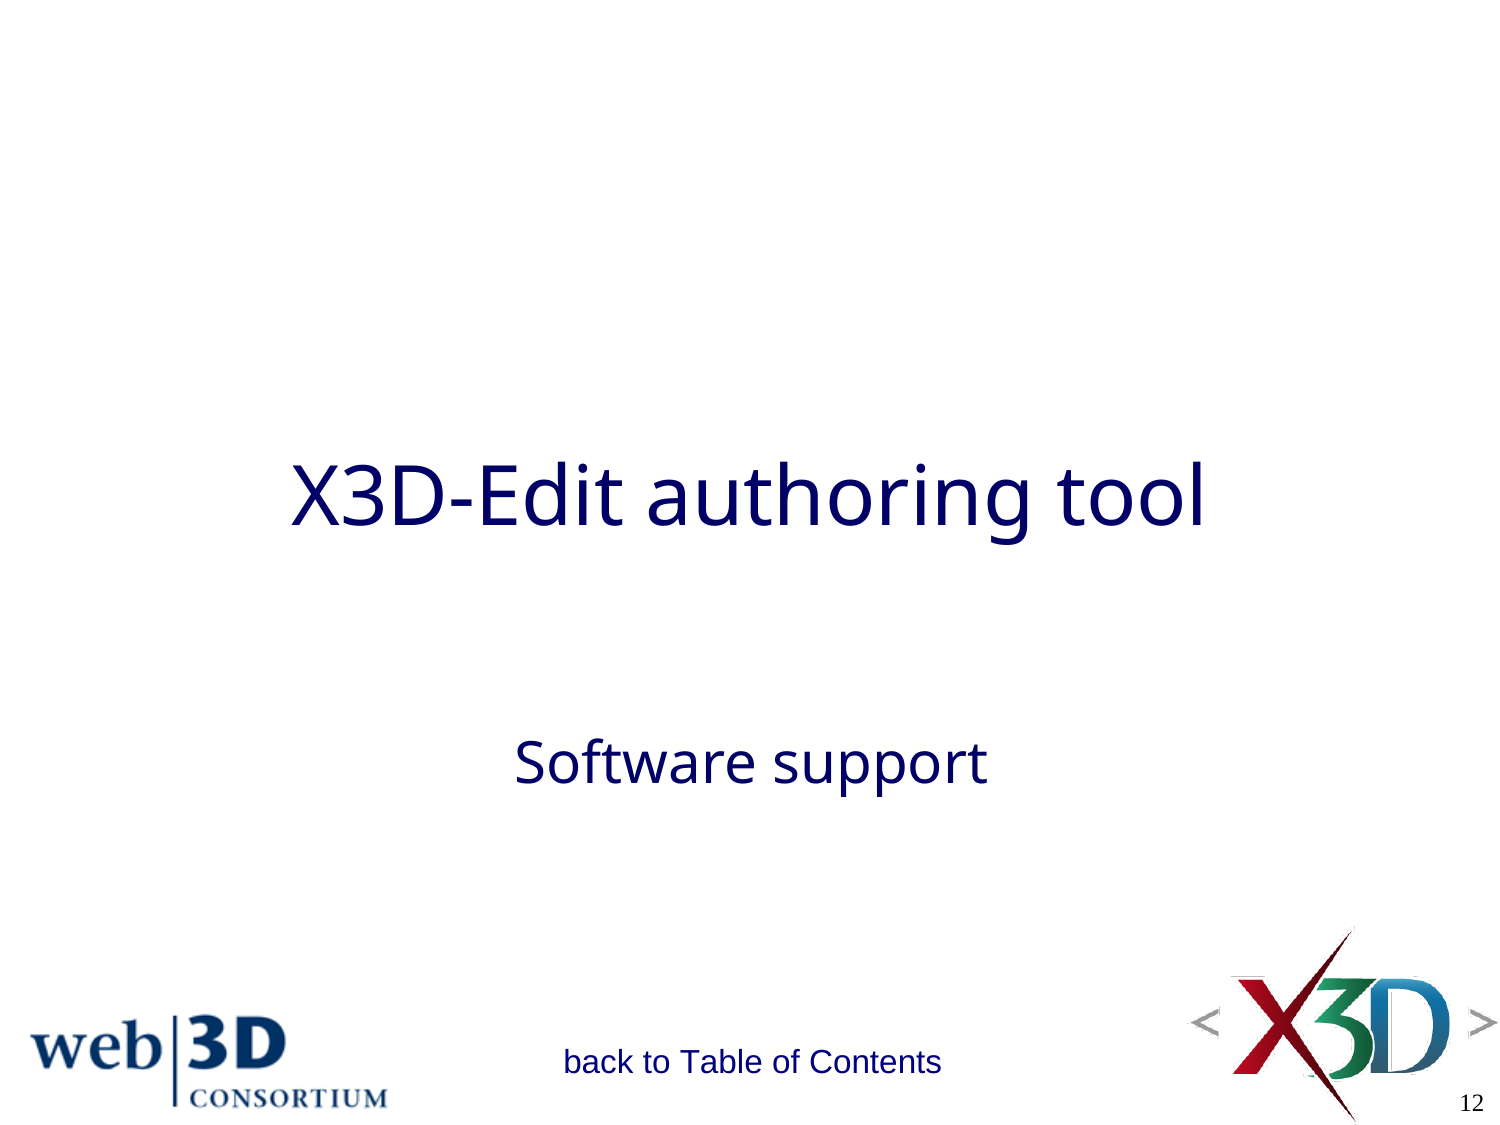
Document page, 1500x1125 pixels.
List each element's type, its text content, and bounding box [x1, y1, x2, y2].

picture [12, 998, 413, 1118]
picture [1187, 926, 1500, 1125]
subtitle X3D-Edit authoring tool Software support [112, 244, 1388, 993]
text_box back to Table of Contents [548, 1036, 958, 1089]
